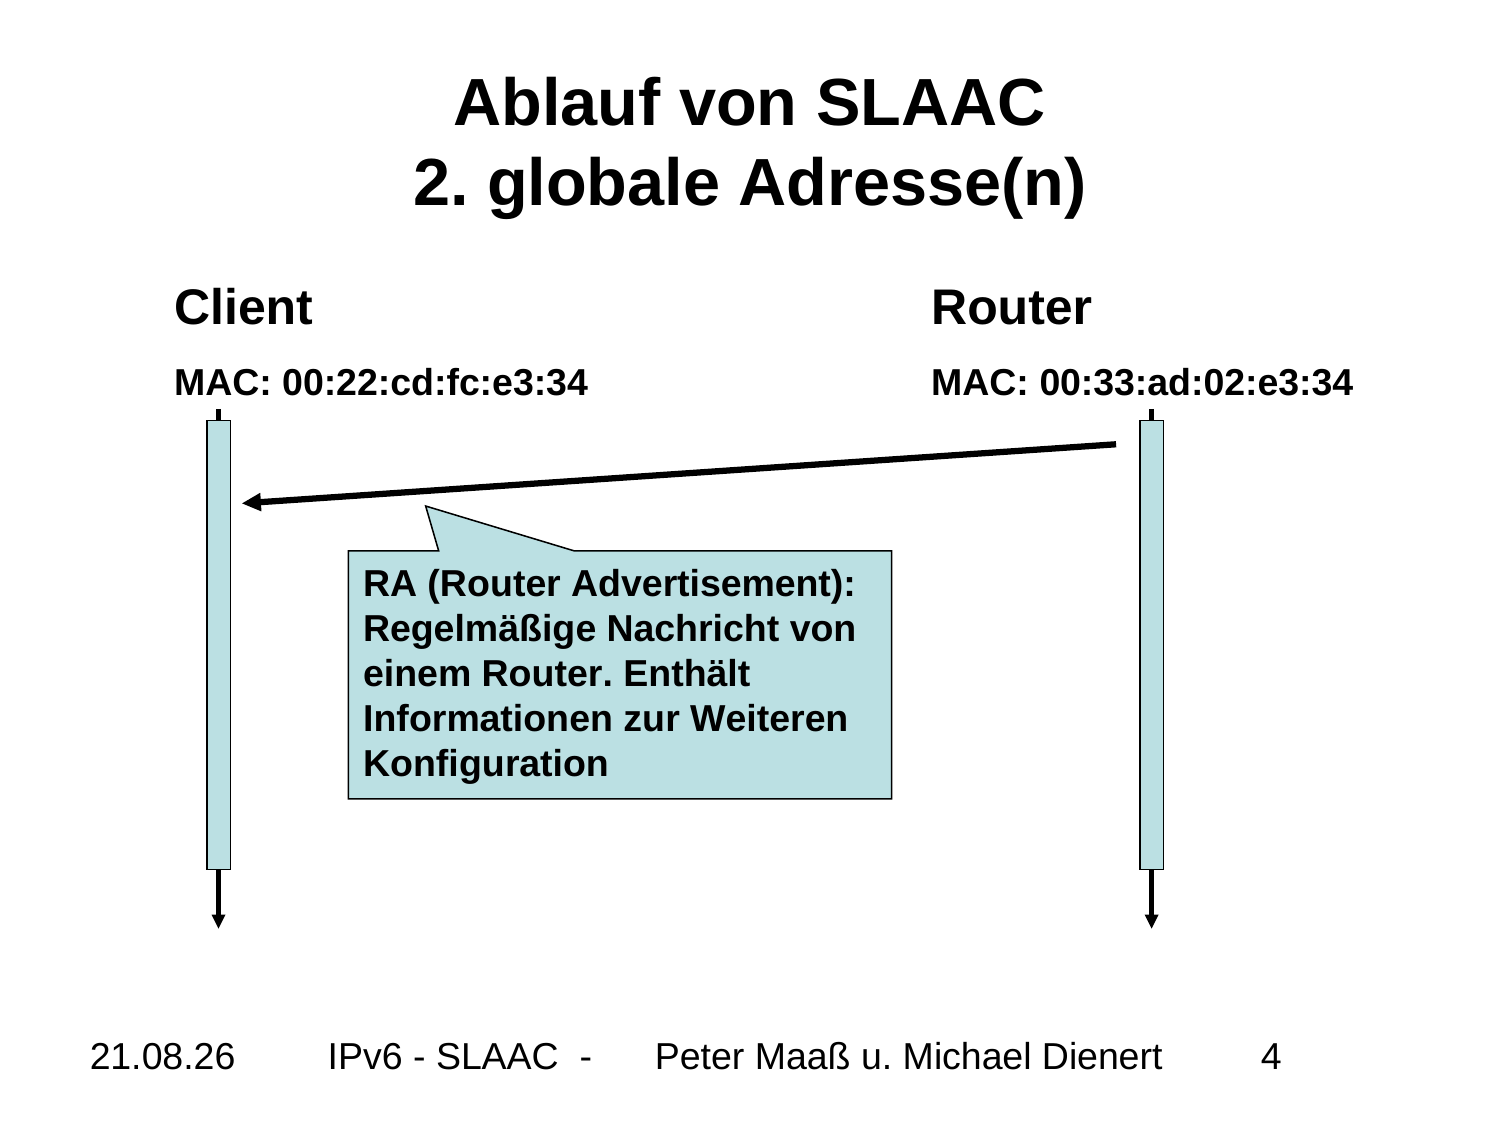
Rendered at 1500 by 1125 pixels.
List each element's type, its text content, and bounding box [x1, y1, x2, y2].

title Ablauf von SLAAC 2. globale Adresse(n) [75, 45, 1426, 233]
text_box [206, 420, 231, 870]
text_box Client MAC: 00:22:cd:fc:e3:34 [159, 266, 690, 411]
text_box RA (Router Advertisement): Regelmäßige Nachricht von einem Router. Enthält Informationen zur Weiteren Konfiguration [348, 506, 892, 799]
text_box Router MAC: 00:33:ad:02:e3:34 [916, 267, 1447, 411]
text_box [1139, 420, 1164, 870]
